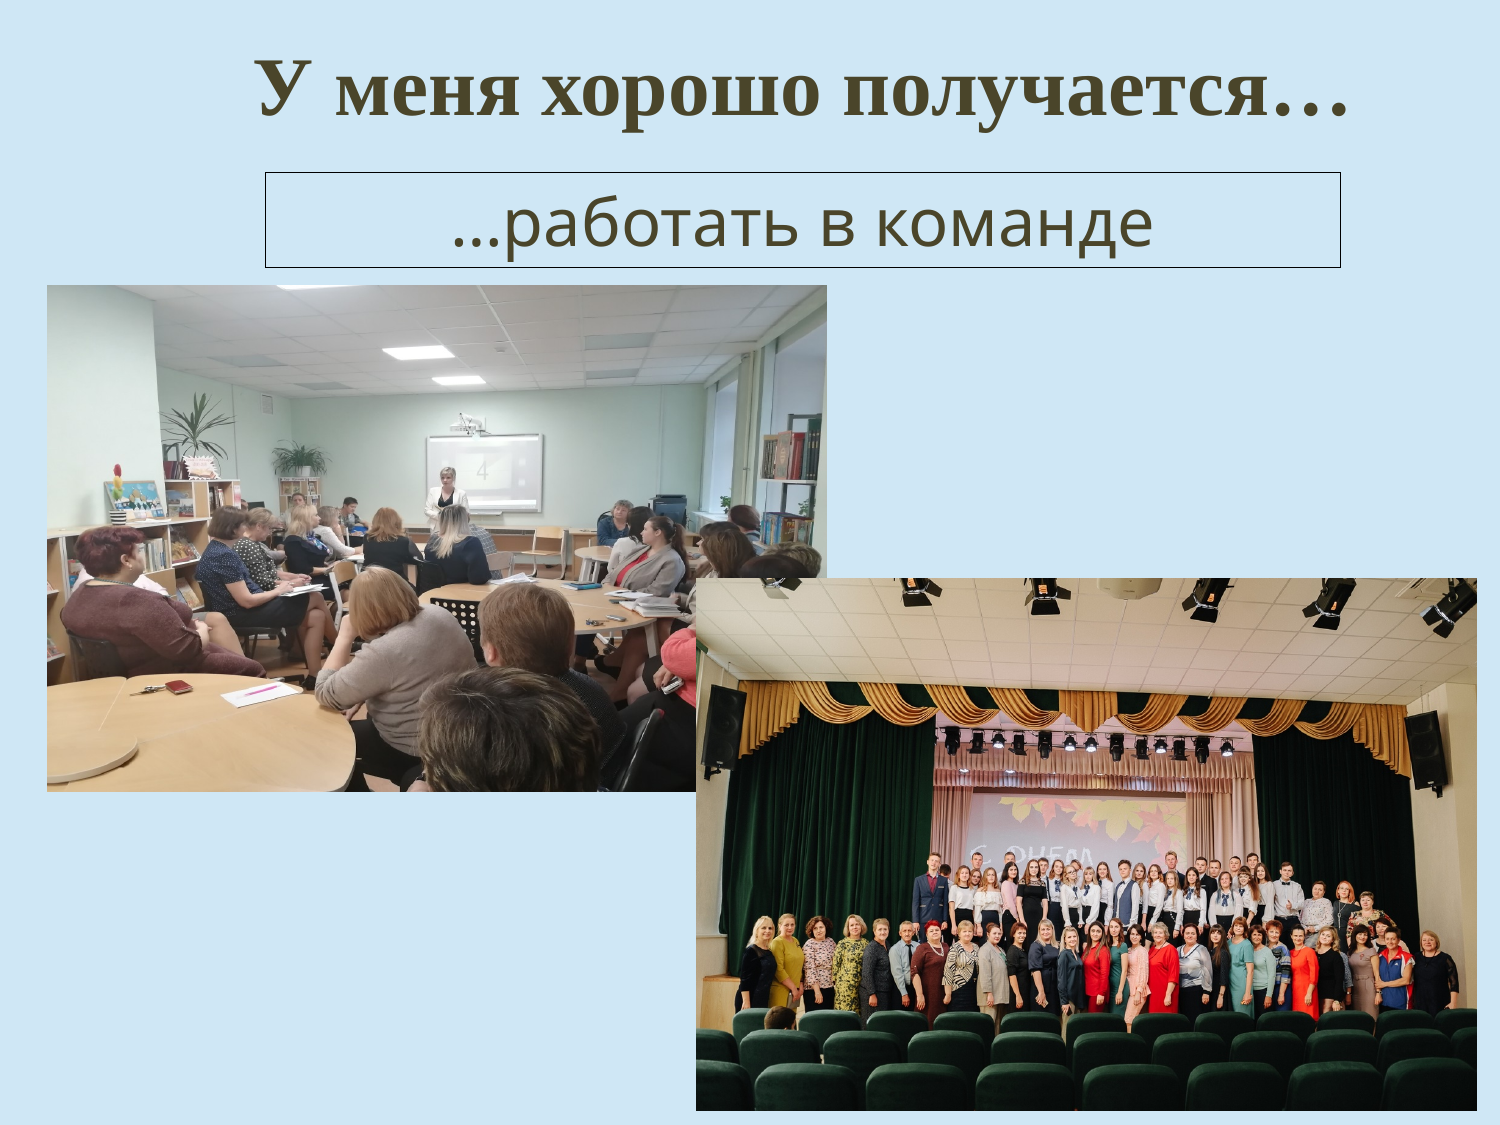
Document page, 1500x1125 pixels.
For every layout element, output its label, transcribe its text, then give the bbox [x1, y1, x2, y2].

list …работать в команде [265, 172, 1341, 268]
picture [47, 285, 1477, 1111]
title У меня хорошо получается… [153, 25, 1453, 173]
